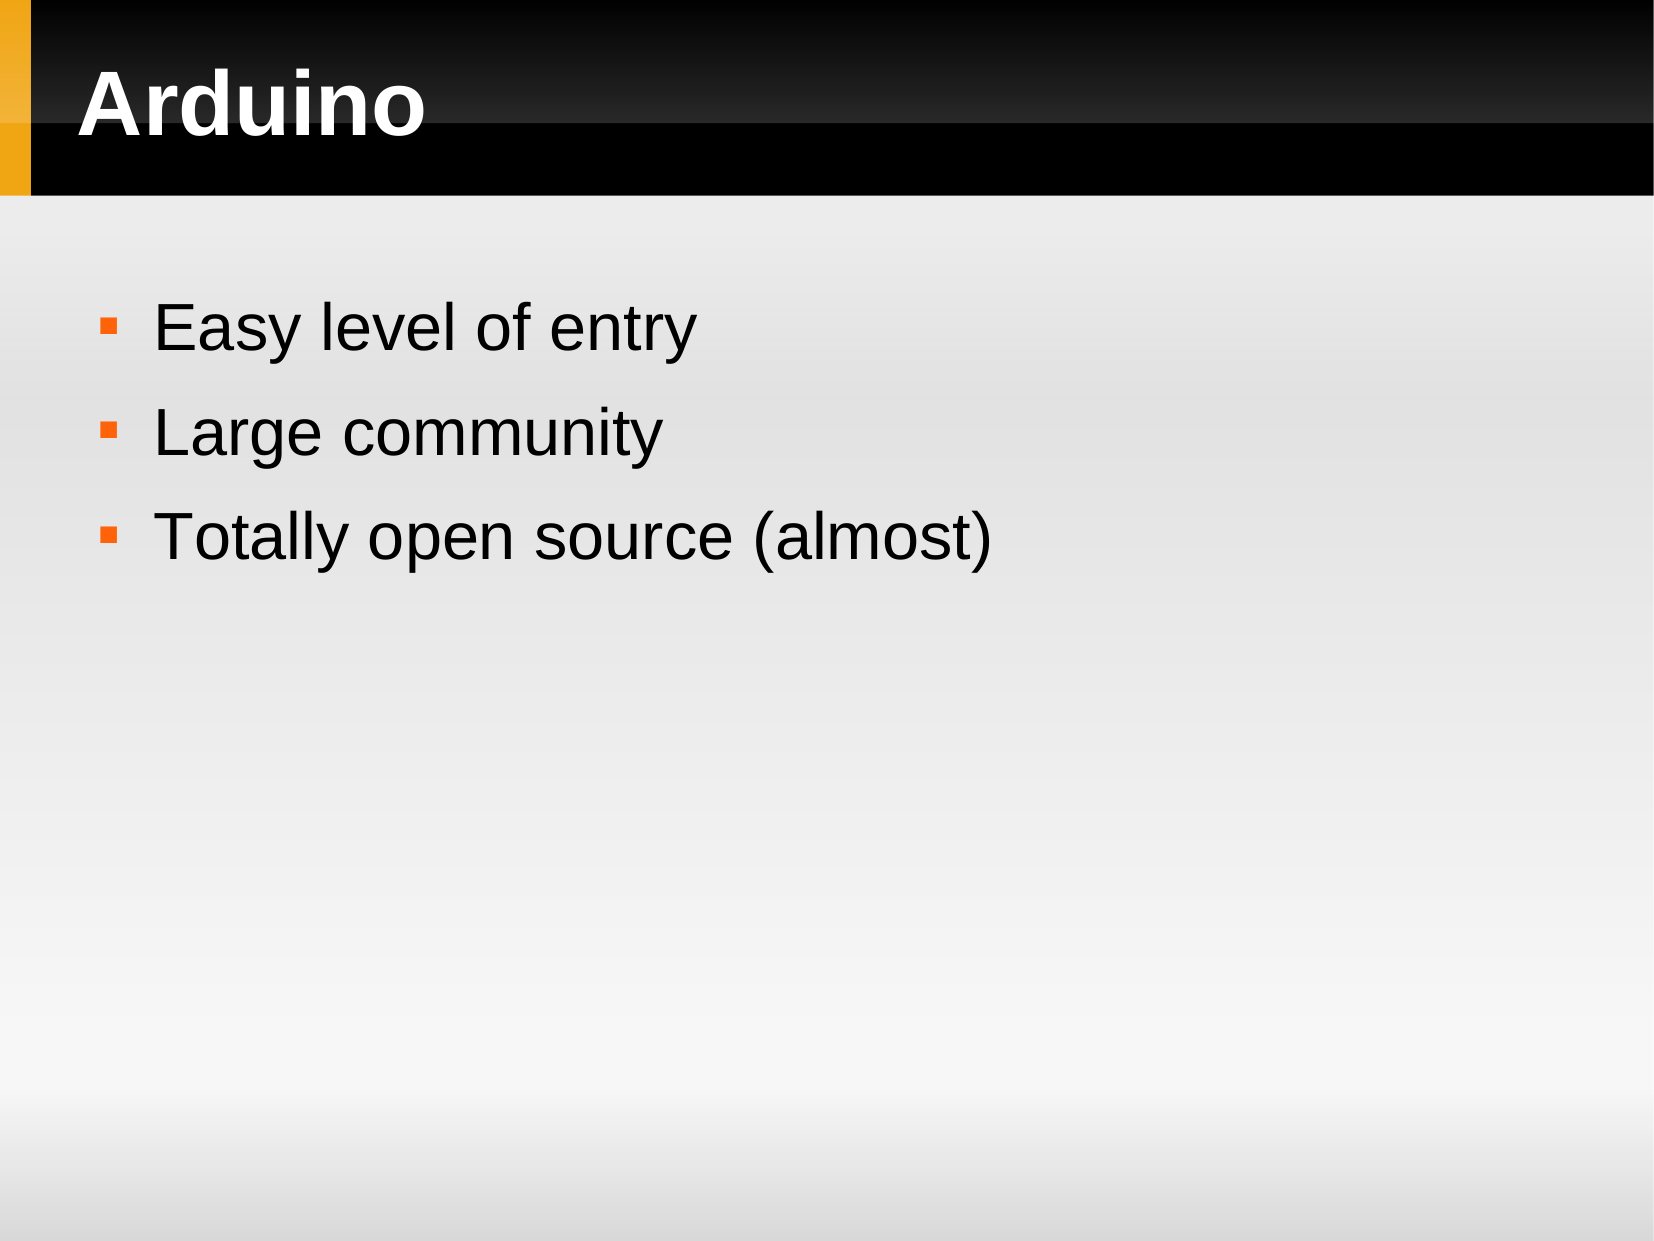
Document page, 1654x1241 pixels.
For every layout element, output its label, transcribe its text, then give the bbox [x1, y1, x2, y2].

title Arduino [76, 7, 1565, 200]
picture [0, 0, 1654, 1241]
list Easy level of entry Large community Totally open source (almost) [82, 290, 1571, 1094]
